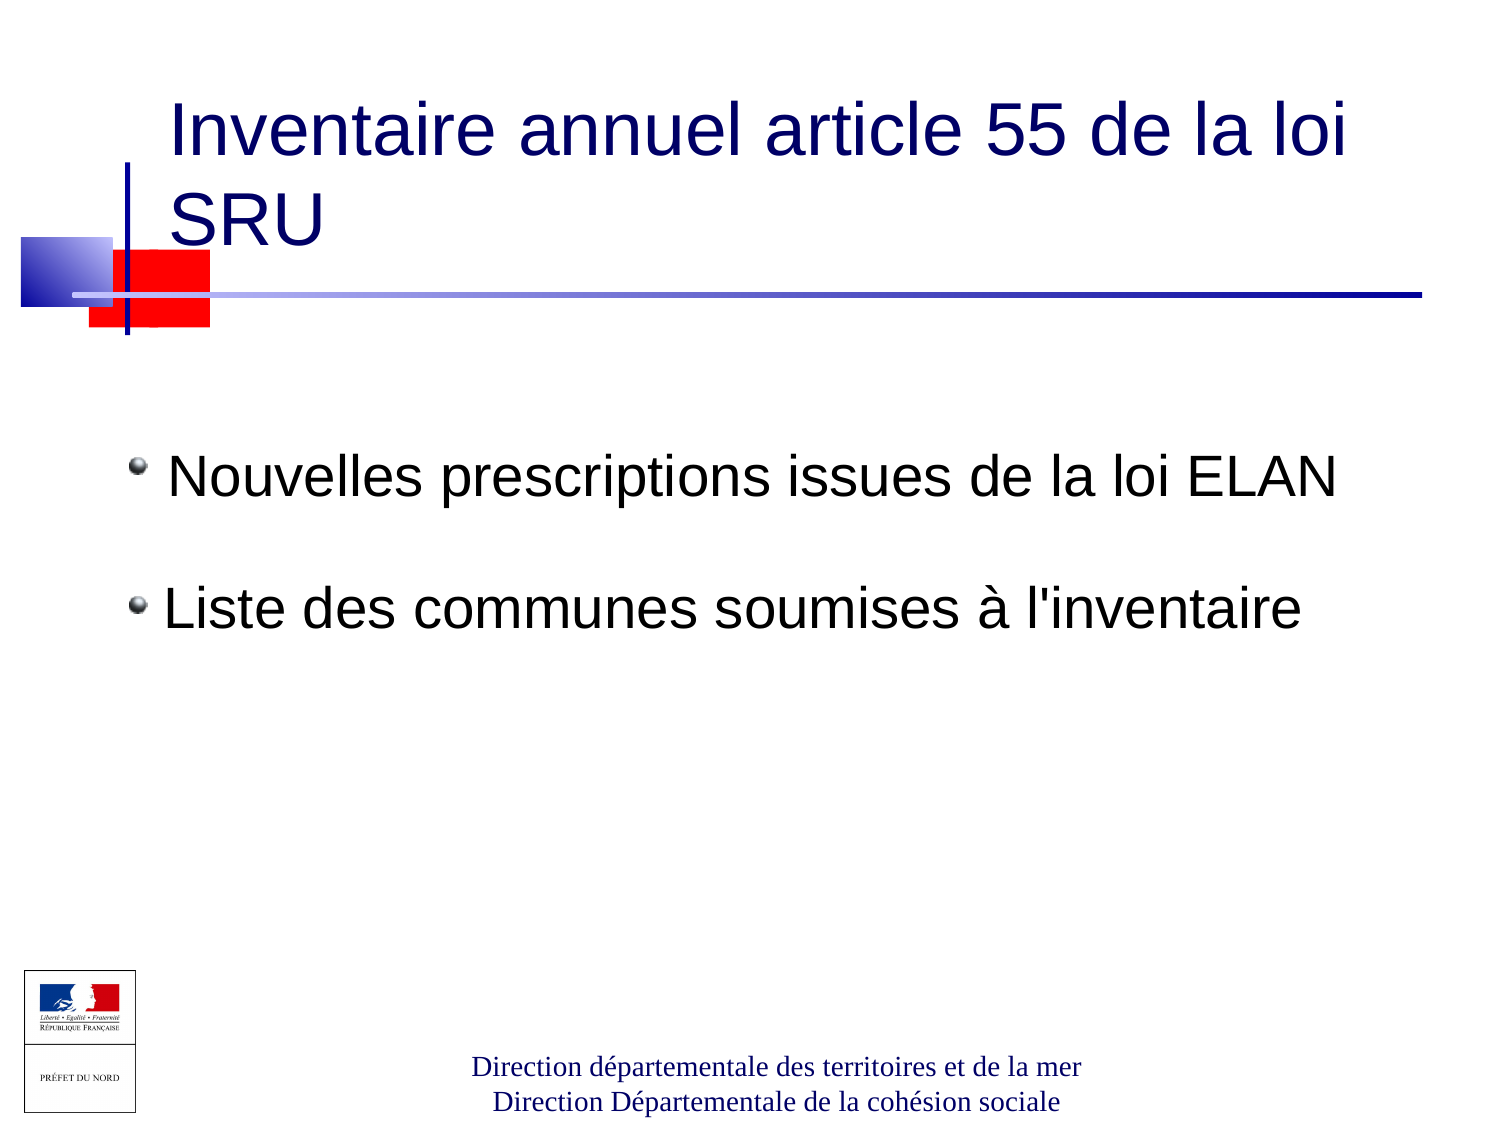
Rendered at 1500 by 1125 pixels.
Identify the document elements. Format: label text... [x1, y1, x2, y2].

list Nouvelles prescriptions issues de la loi ELAN Liste des communes soumises à l'inventaire [59, 413, 1469, 756]
title Inventaire annuel article 55 de la loi SRU [153, 53, 1500, 289]
picture [24, 970, 136, 1113]
